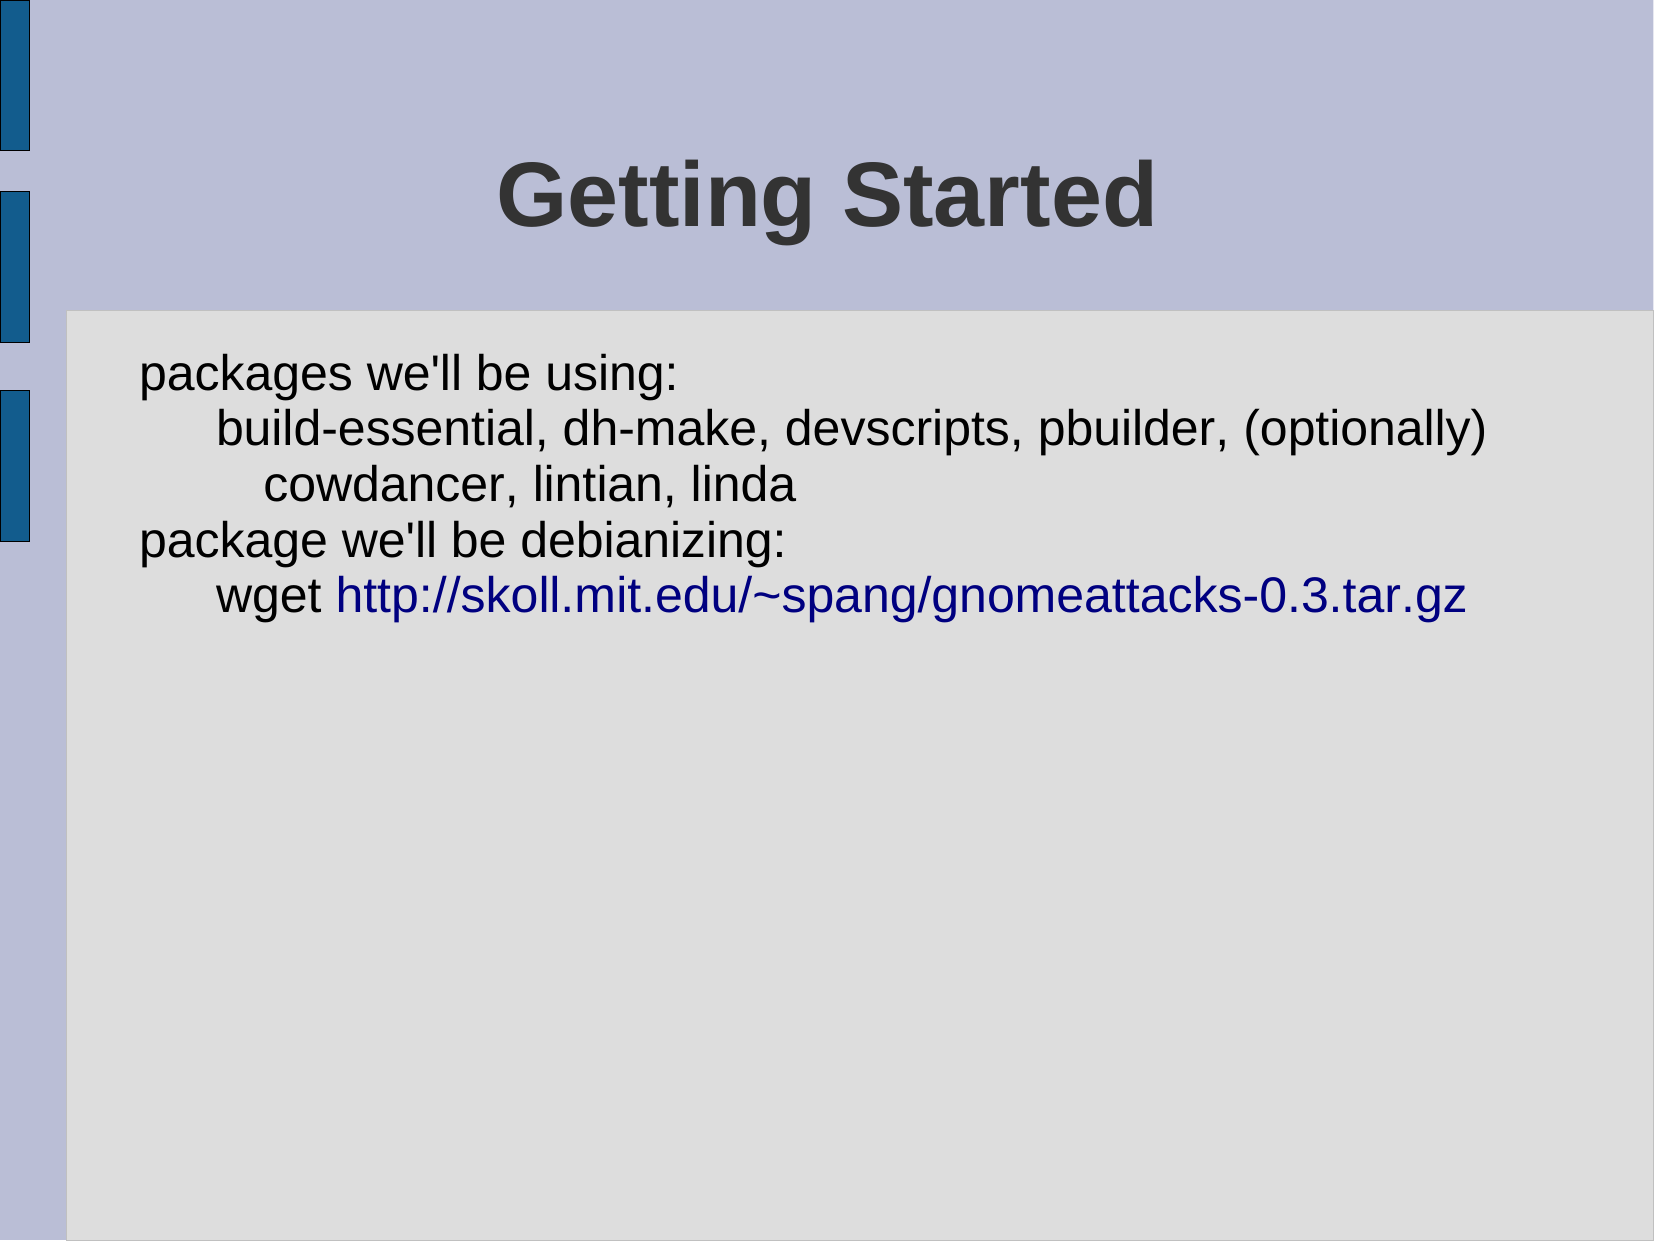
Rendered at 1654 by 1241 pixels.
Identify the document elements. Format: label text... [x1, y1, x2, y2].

title Getting Started [121, 91, 1534, 299]
list packages we'll be using: build-essential, dh-make, devscripts, pbuilder, (optionally) cowdancer, lintian, linda package we'll be debianizing: wget http://skoll.mit.edu/~spang/gnomeattacks-0.3.tar.gz [121, 344, 1625, 1127]
